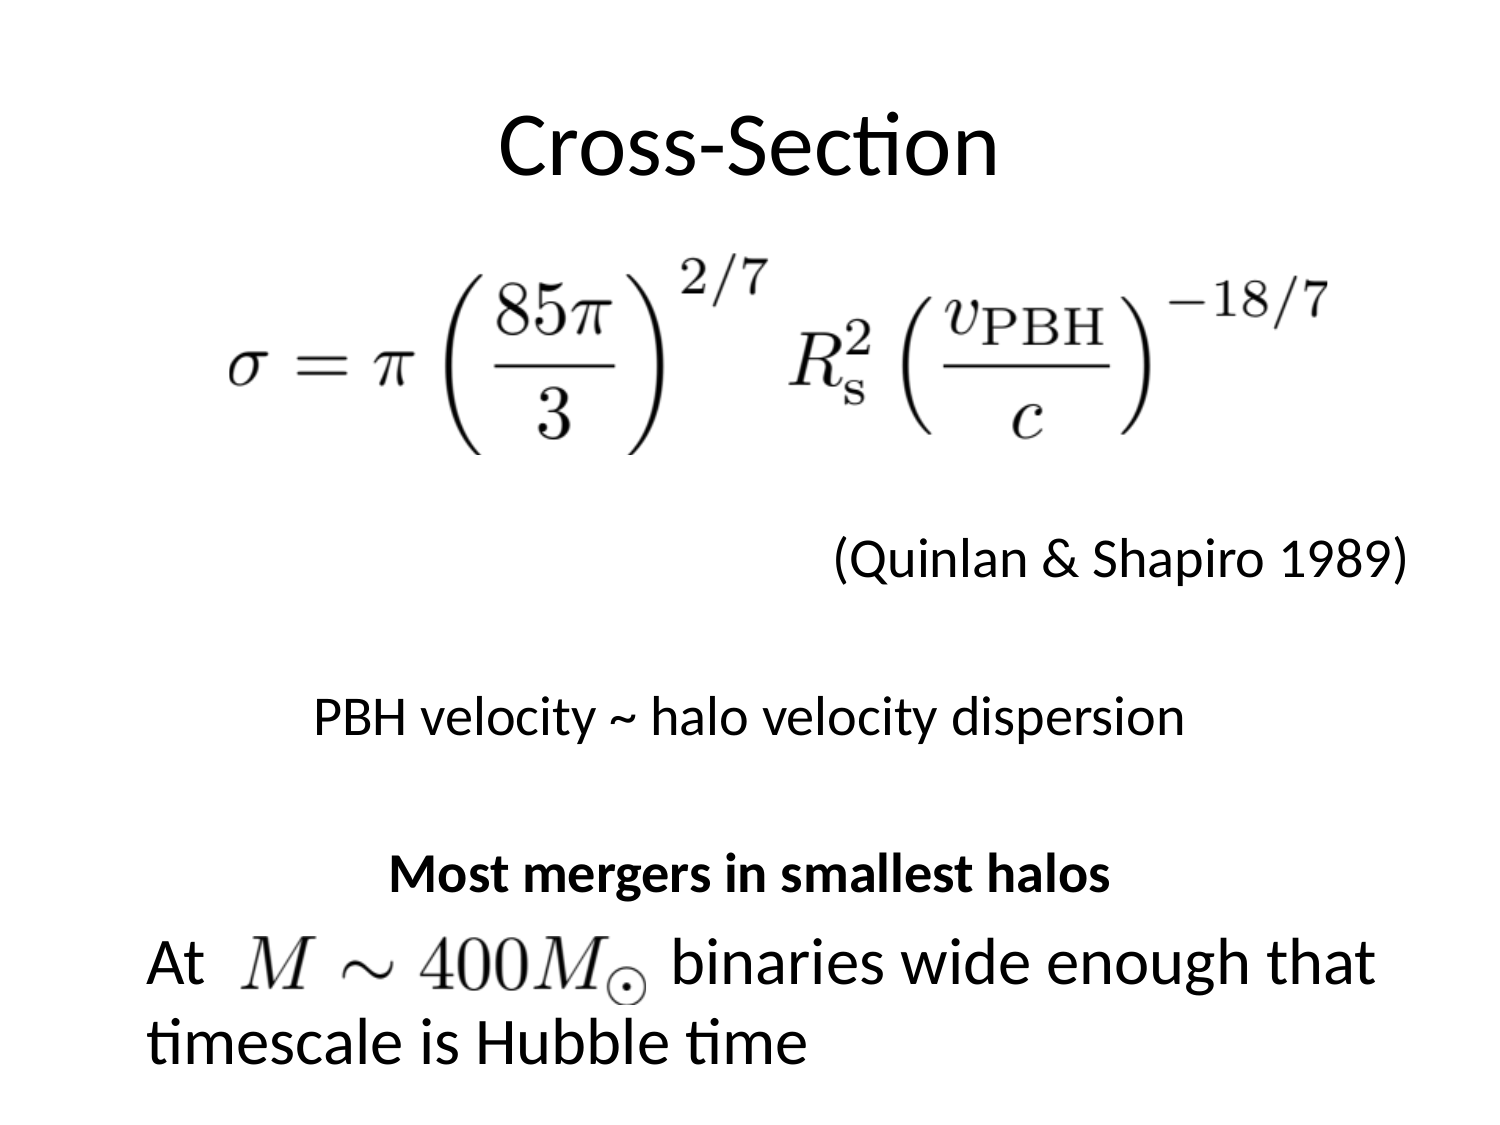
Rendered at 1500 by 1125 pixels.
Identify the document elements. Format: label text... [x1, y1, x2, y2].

picture [240, 936, 647, 1006]
list (Quinlan & Shapiro 1989) PBH velocity ~ halo velocity dispersion Most mergers in smallest halos At binaries wide enough that timescale is Hubble time [75, 277, 1425, 1110]
title Cross-Section [75, 45, 1425, 233]
picture [229, 252, 1328, 455]
